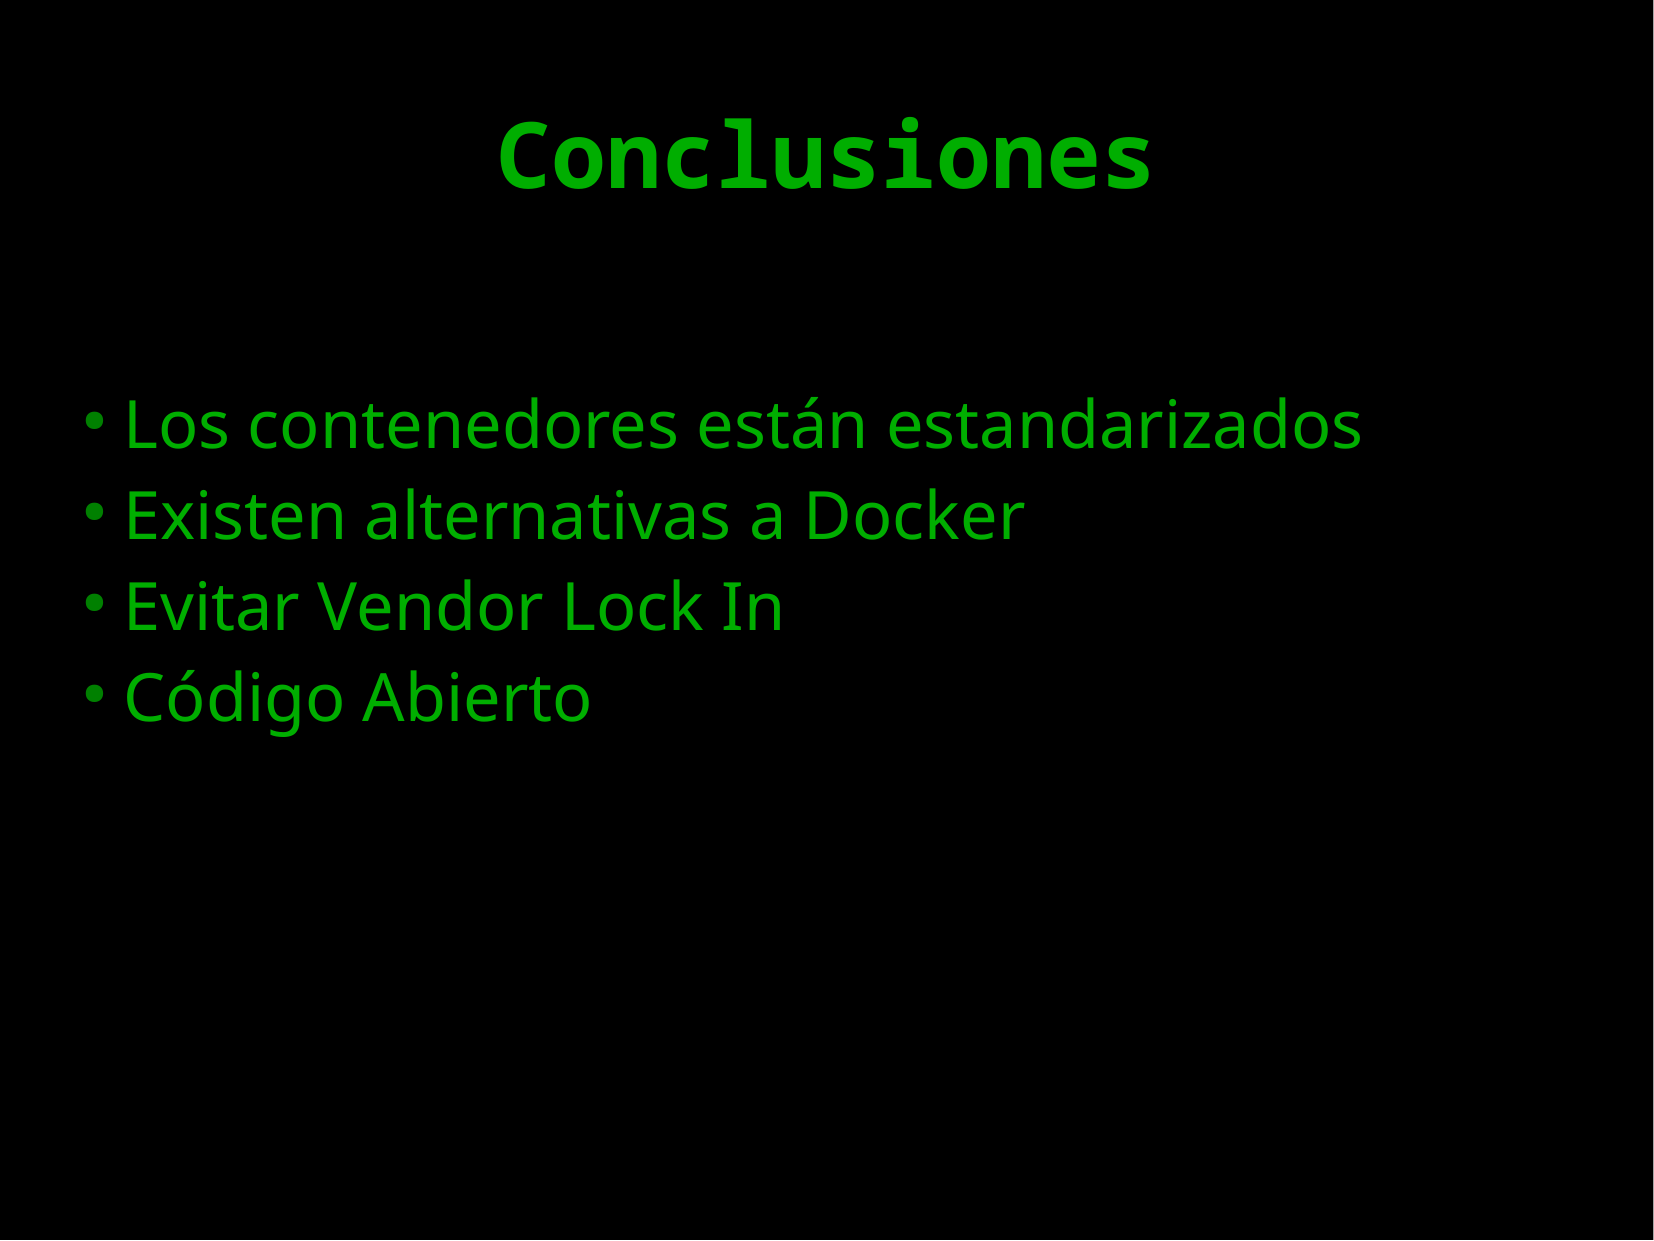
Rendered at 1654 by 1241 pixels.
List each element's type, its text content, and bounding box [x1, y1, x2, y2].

subtitle Los contenedores están estandarizados Existen alternativas a Docker Evitar Vendor Lock In Código Abierto [82, 290, 1538, 1010]
title Conclusiones [82, 49, 1571, 257]
